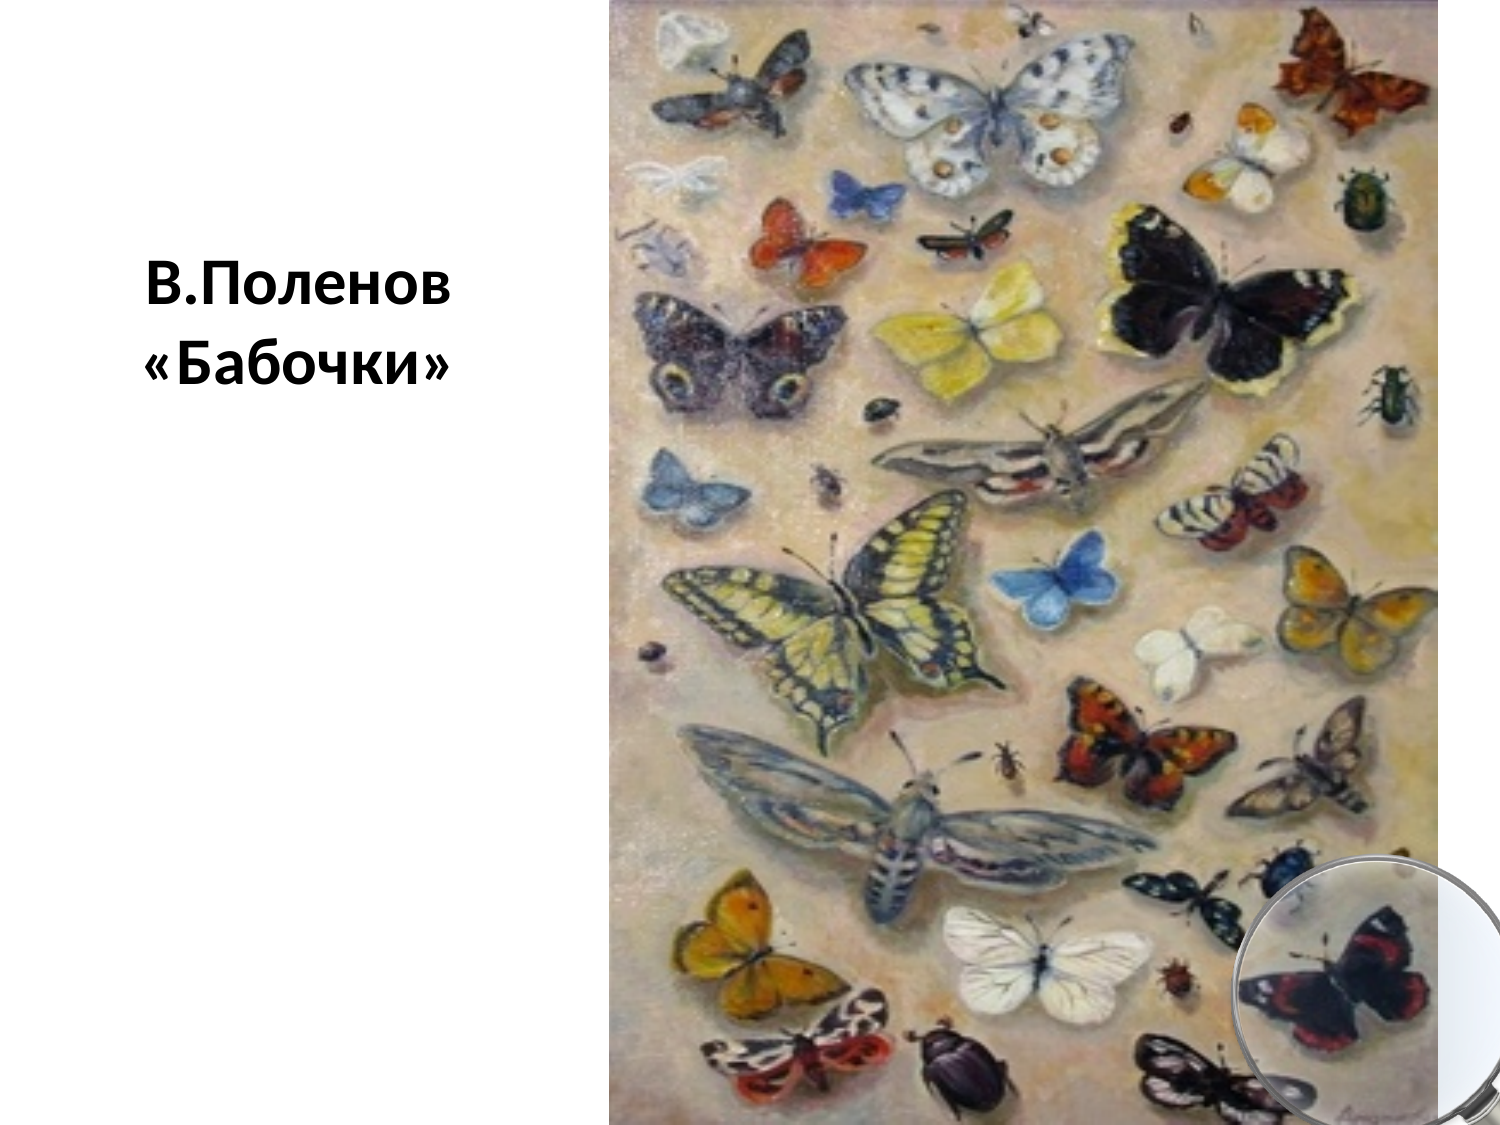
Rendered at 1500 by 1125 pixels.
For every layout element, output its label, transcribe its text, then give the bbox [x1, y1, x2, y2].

text_box В.Поленов «Бабочки» [46, 93, 551, 622]
picture [609, 0, 1500, 1125]
